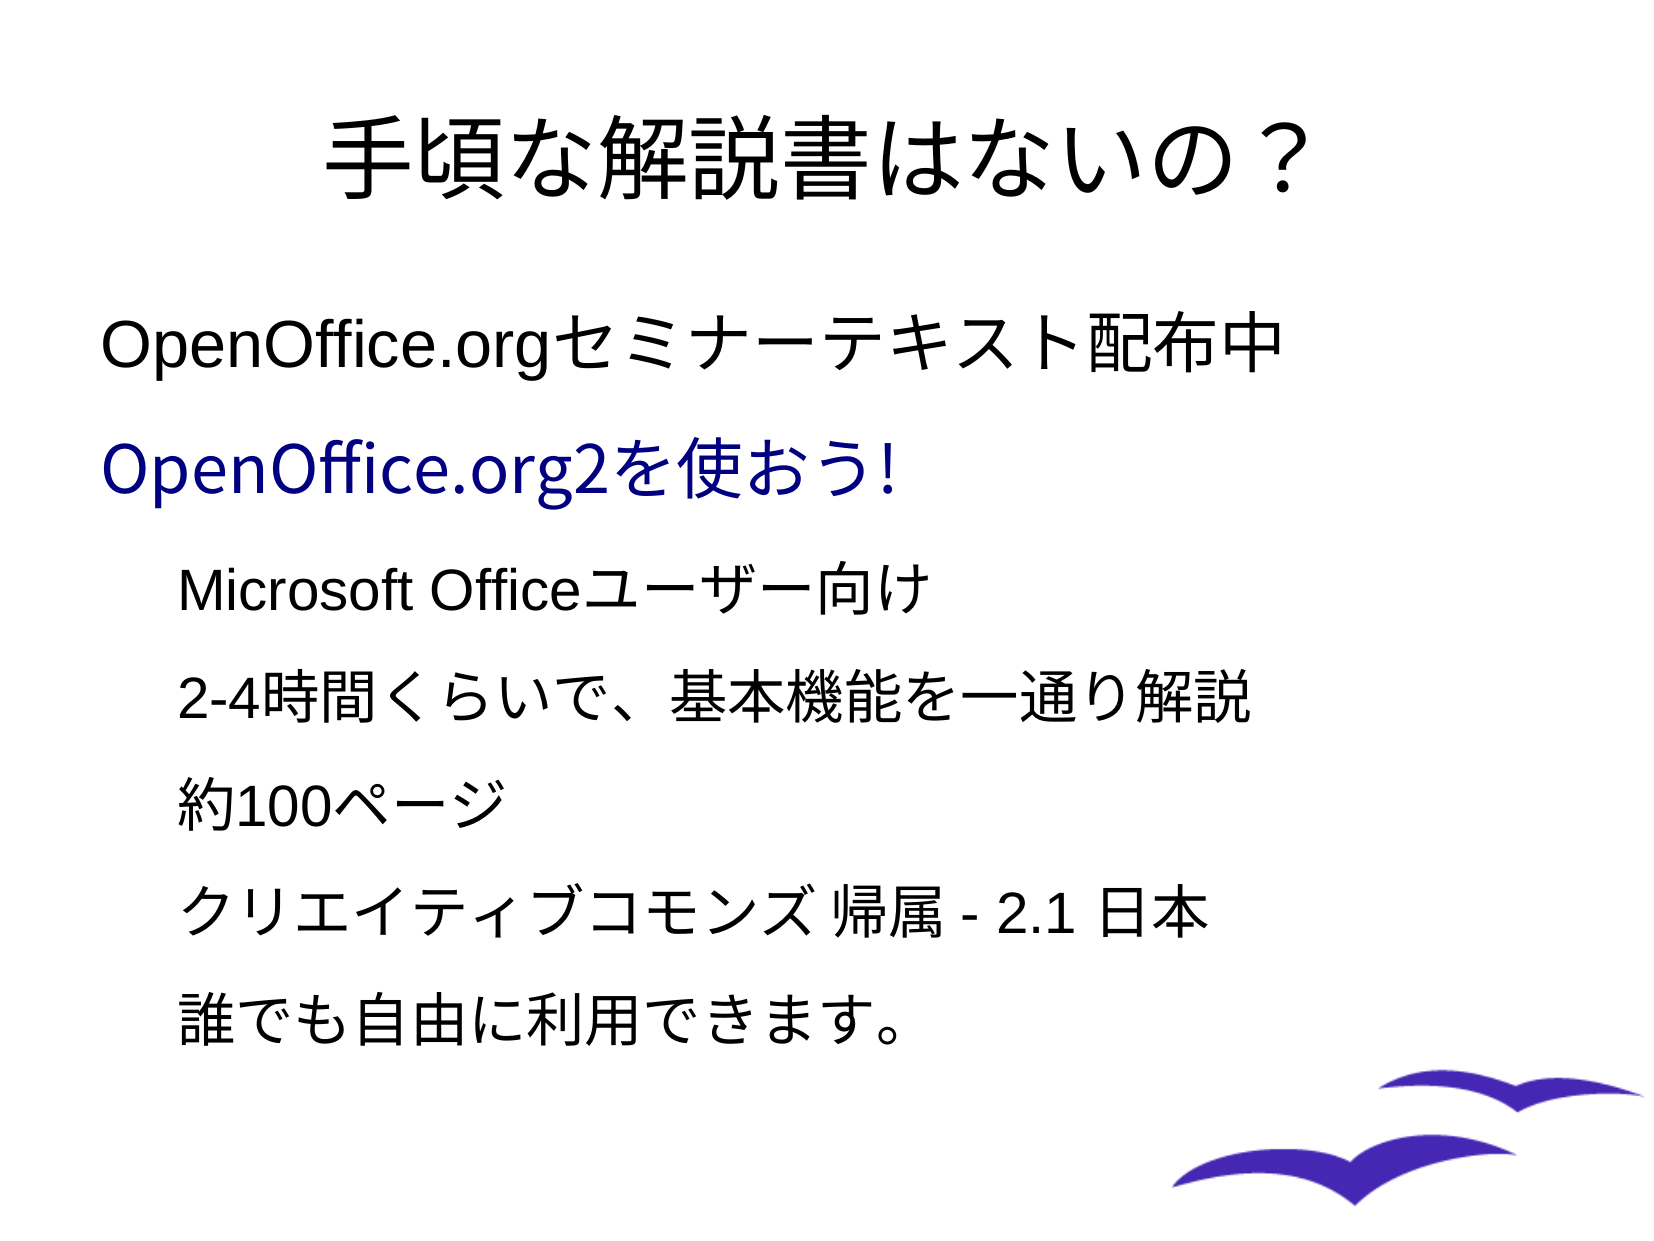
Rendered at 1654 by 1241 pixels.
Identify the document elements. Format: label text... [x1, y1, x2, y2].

list OpenOffice.orgセミナーテキスト配布中 OpenOffice.org2を使おう! Microsoft Officeユーザー向け 2-4時間くらいで、基本機能を一通り解説 約100ページ クリエイティブコモンズ 帰属 - 2.1 日本 誰でも自由に利用できます。 [82, 290, 1571, 1094]
title 手頃な解説書はないの？ [82, 56, 1571, 250]
picture [1167, 1062, 1654, 1211]
